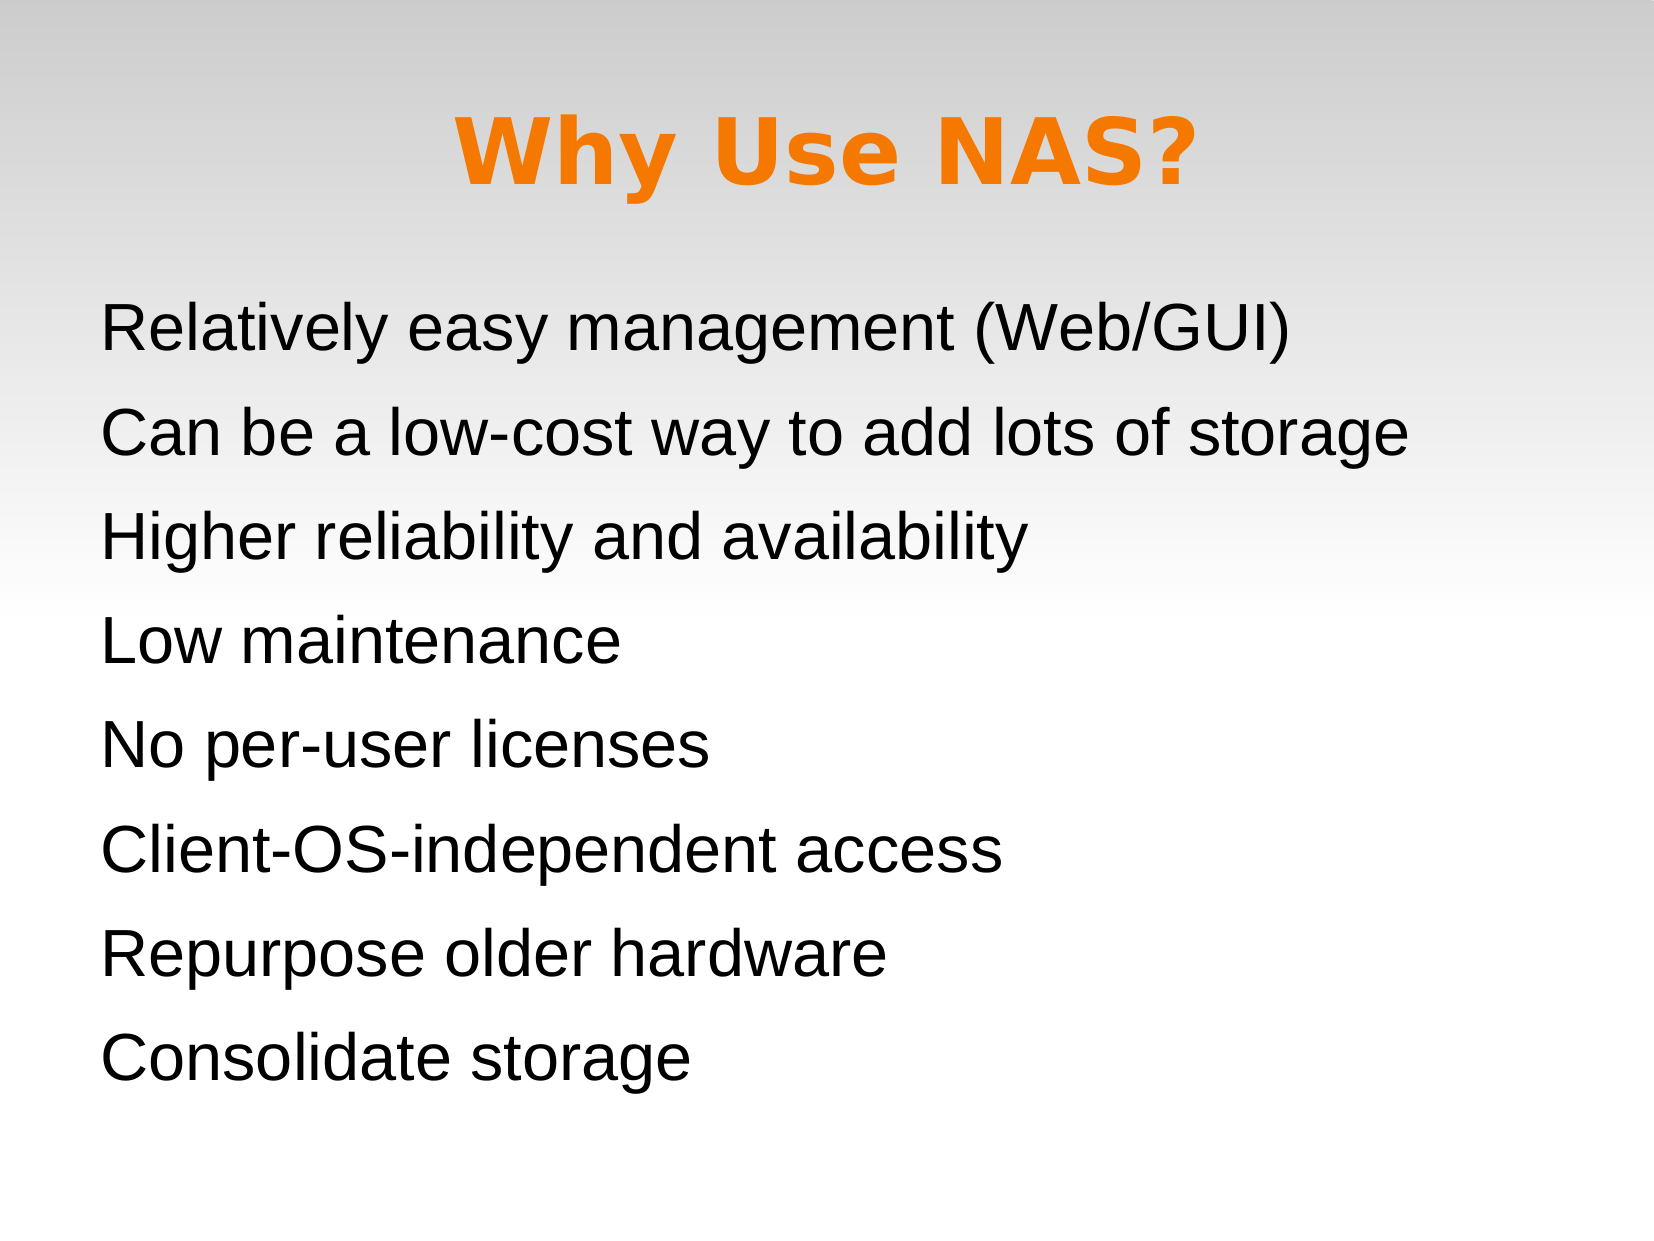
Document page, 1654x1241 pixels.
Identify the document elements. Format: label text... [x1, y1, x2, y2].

list Relatively easy management (Web/GUI) Can be a low-cost way to add lots of storage Higher reliability and availability Low maintenance No per-user licenses Client-OS-independent access Repurpose older hardware Consolidate storage [82, 290, 1571, 1162]
title Why Use NAS? [82, 49, 1571, 257]
